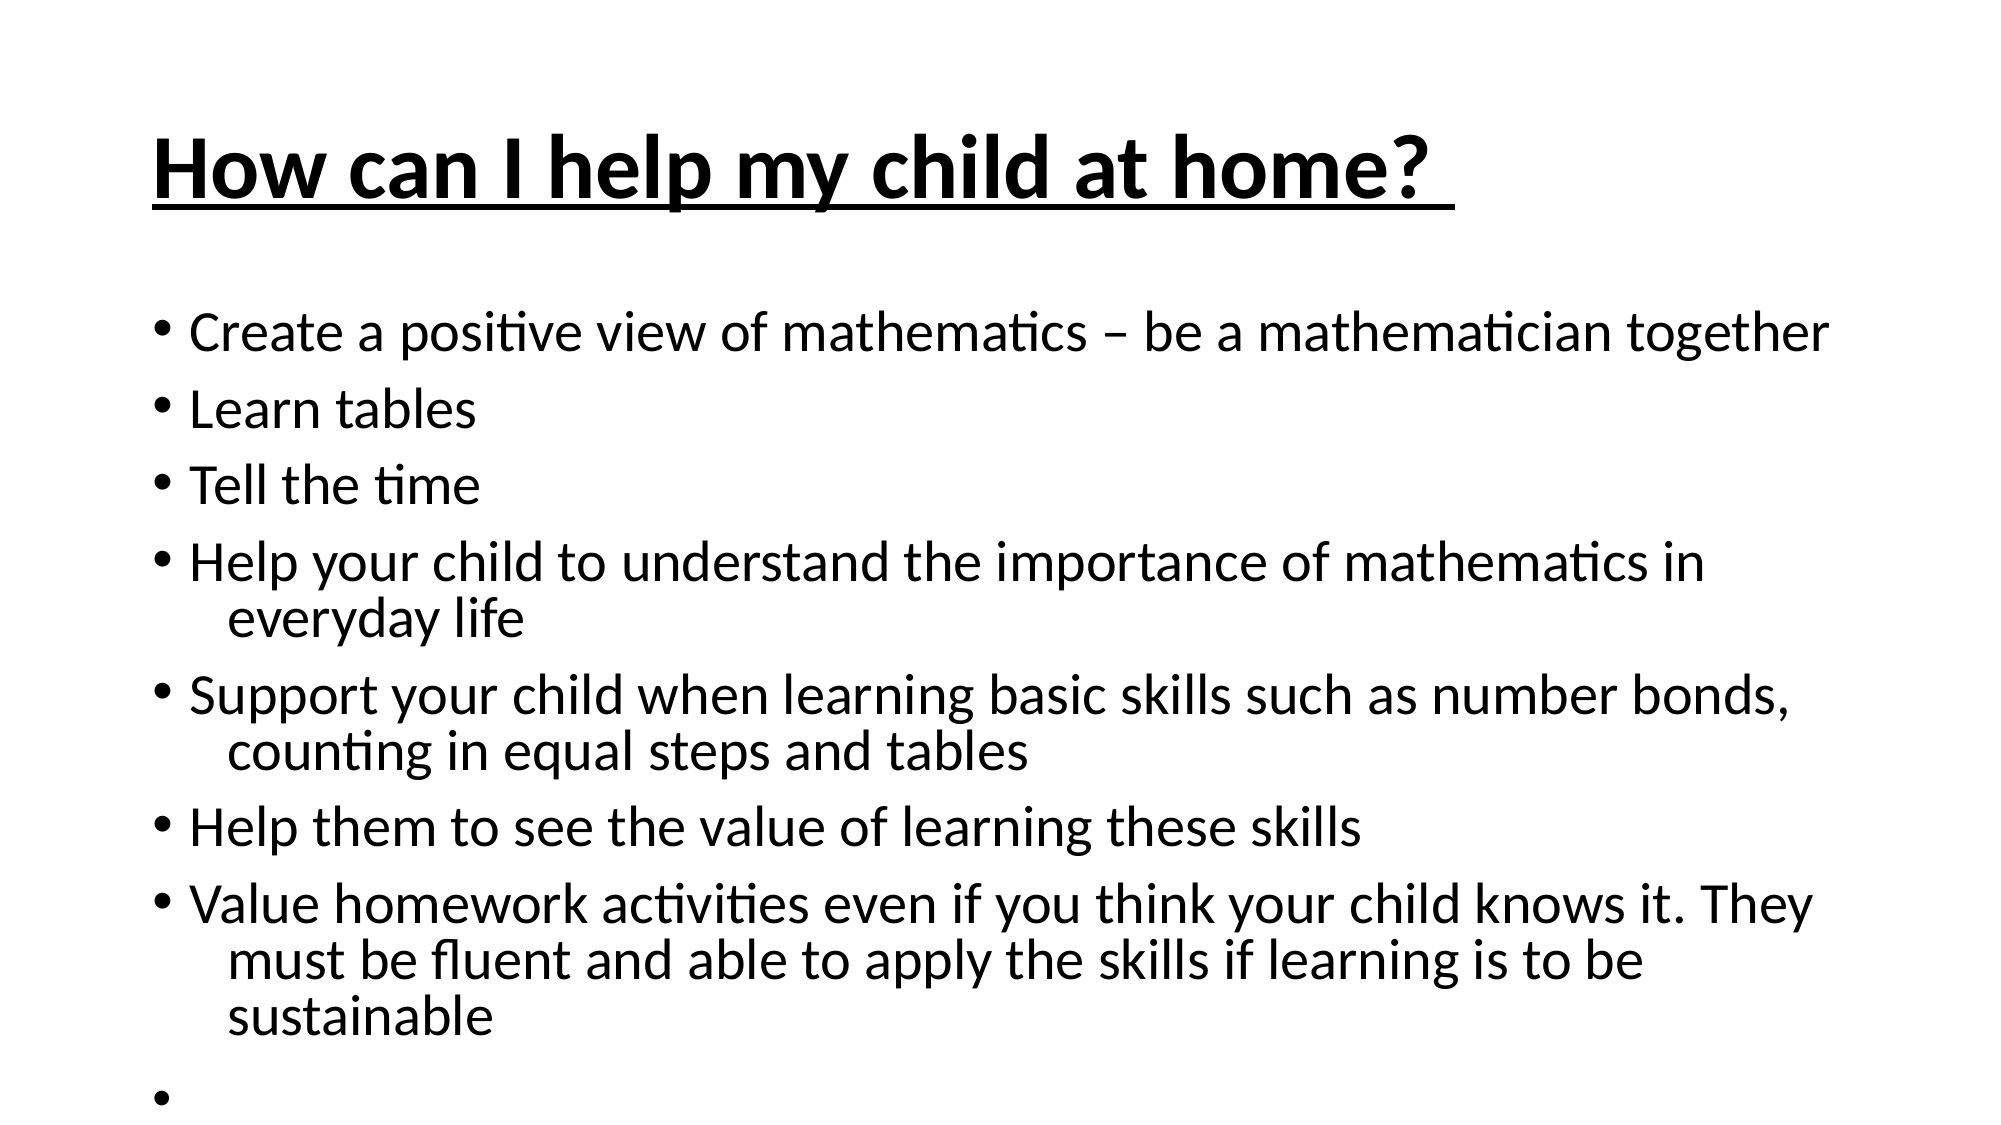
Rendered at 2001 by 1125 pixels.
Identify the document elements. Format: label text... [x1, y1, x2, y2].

list Create a positive view of mathematics – be a mathematician together Learn tables Tell the time Help your child to understand the importance of mathematics in everyday life Support your child when learning basic skills such as number bonds, counting in equal steps and tables Help them to see the value of learning these skills Value homework activities even if you think your child knows it. They must be fluent and able to apply the skills if learning is to be sustainable [137, 299, 1863, 1084]
title How can I help my child at home? [137, 59, 1863, 278]
